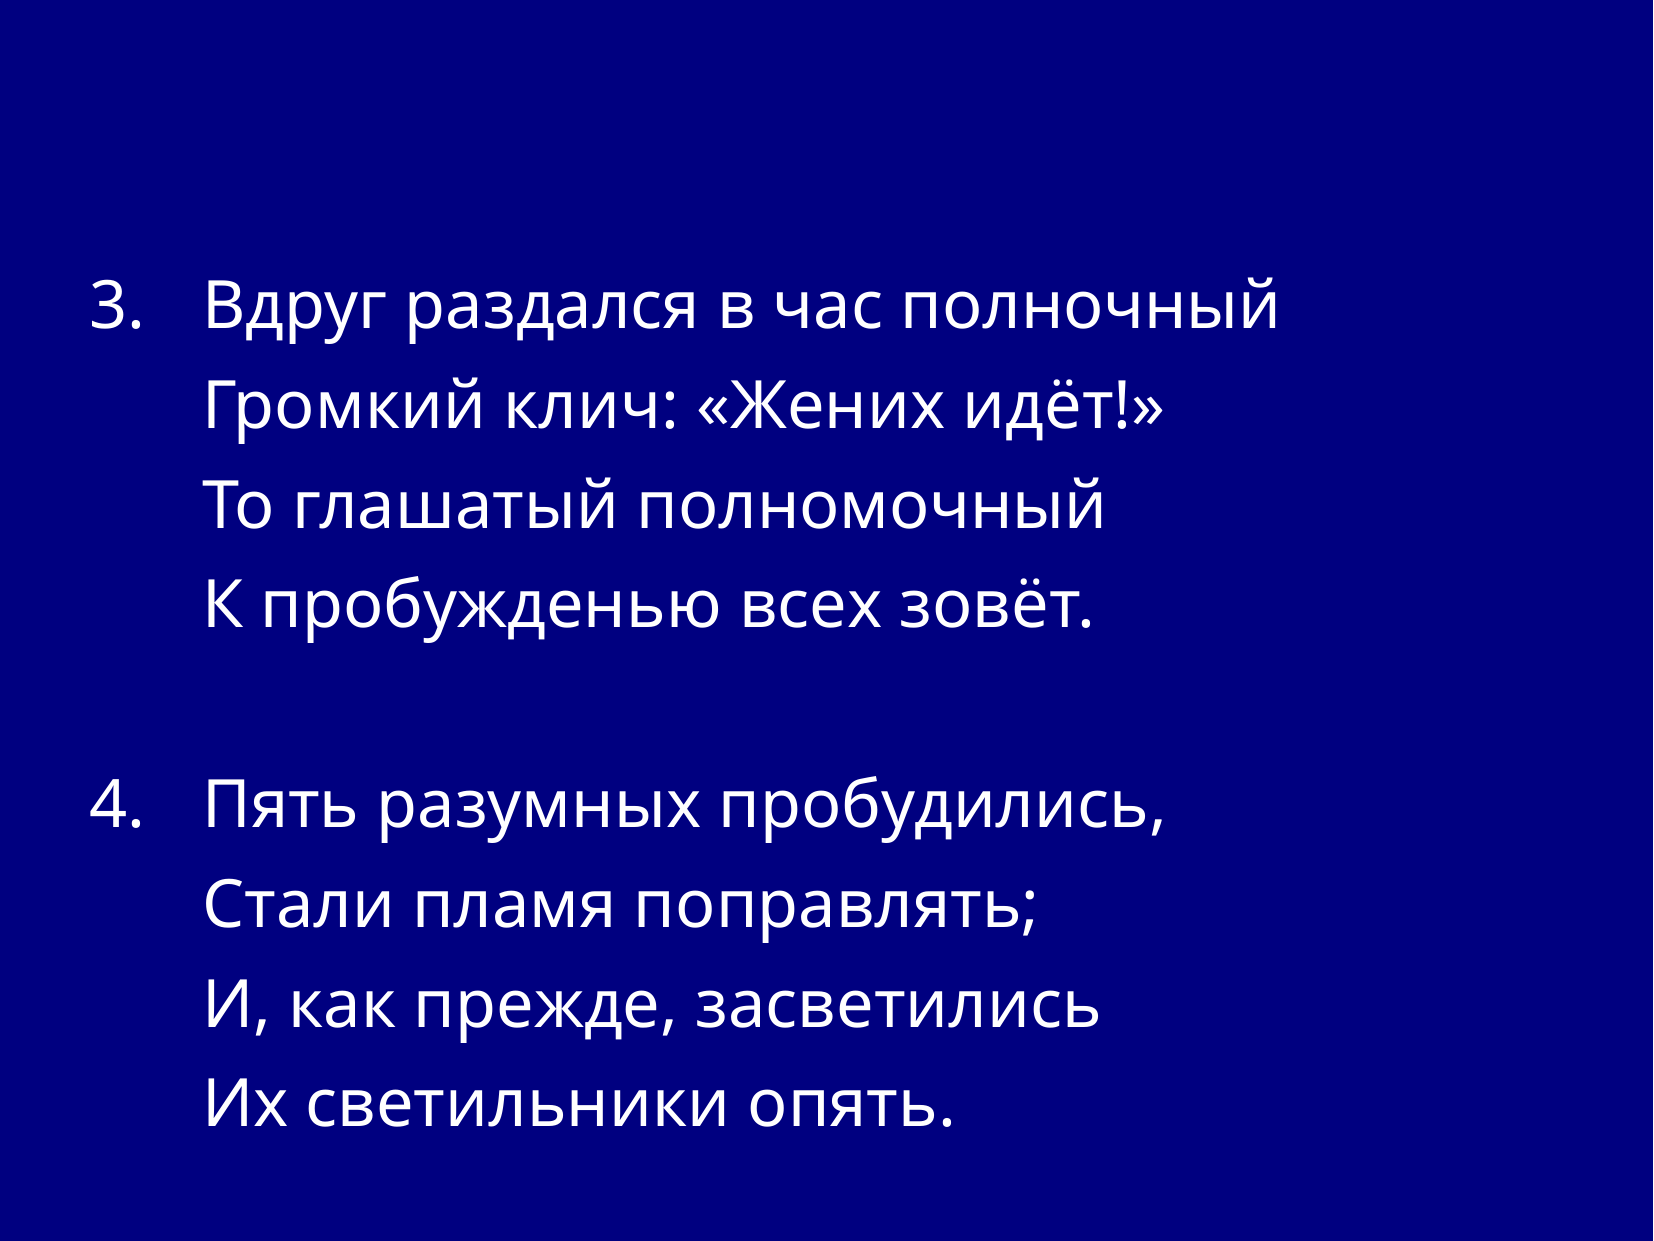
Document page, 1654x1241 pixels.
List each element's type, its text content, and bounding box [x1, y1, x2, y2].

text_box 3. Вдруг раздался в час полночный Громкий клич: «Жених идёт!» То глашатый полномочный К пробужденью всех зовёт. 4. Пять разумных пробудились, Стали пламя поправлять; И, как прежде, засветились Их светильники опять. [75, 150, 1576, 1163]
